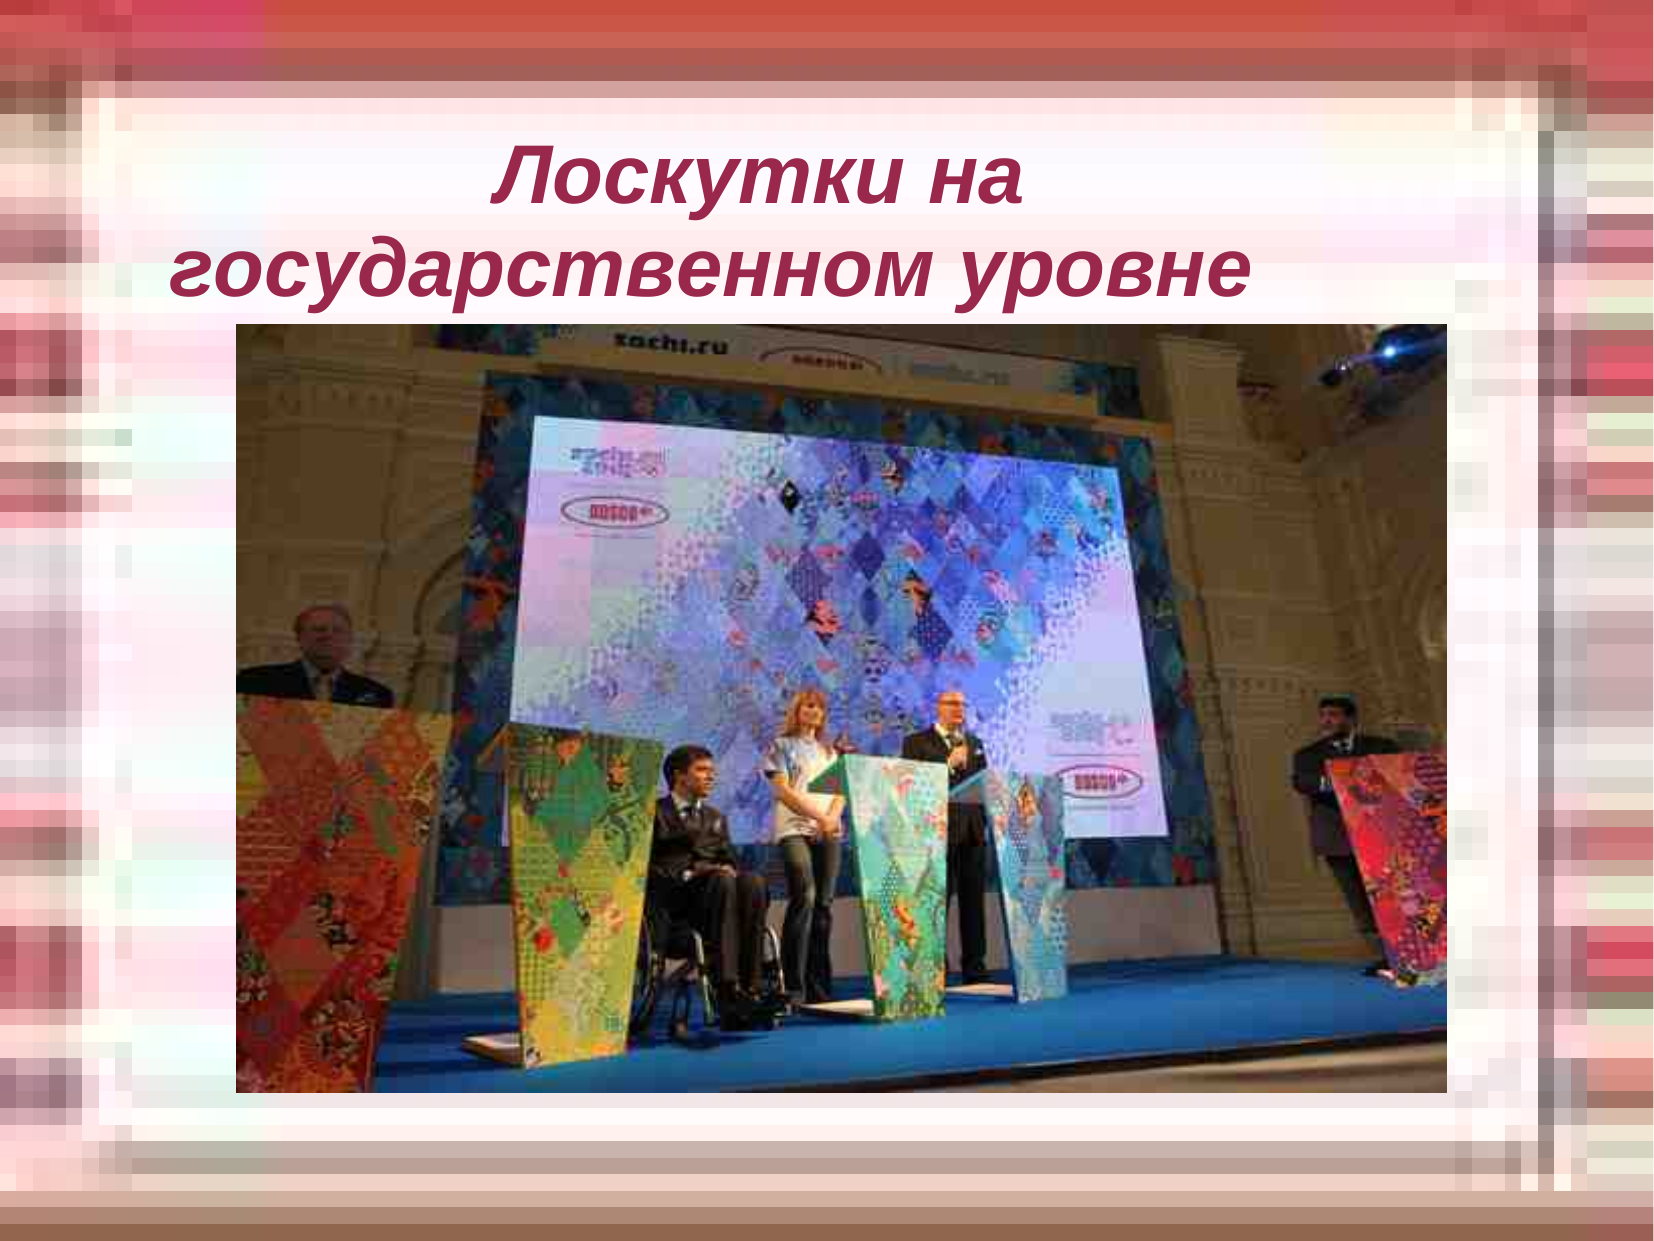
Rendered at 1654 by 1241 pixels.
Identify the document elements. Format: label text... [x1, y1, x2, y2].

picture [0, 0, 1654, 1241]
title Лоскутки на государственном уровне [5, 118, 1418, 326]
